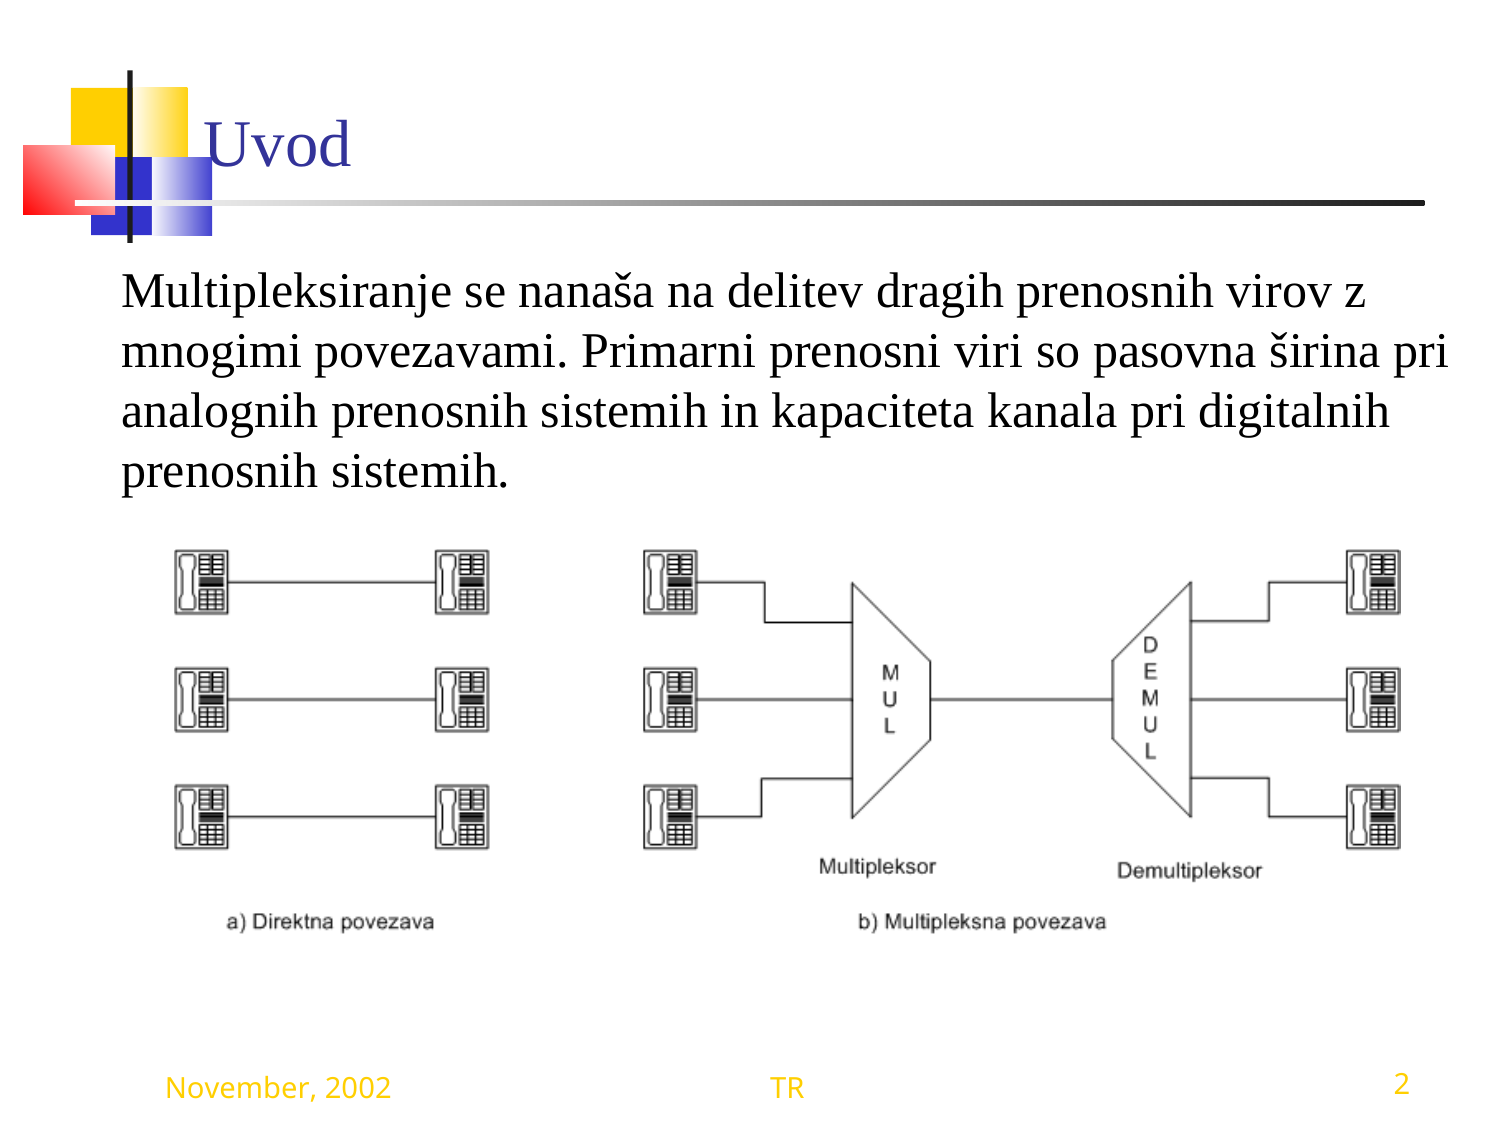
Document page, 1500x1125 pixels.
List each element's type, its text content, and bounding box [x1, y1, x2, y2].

title Uvod [188, 92, 1468, 188]
picture [174, 549, 1401, 937]
list Multipleksiranje se nanaša na delitev dragih prenosnih virov z mnogimi povezavami. Primarni prenosni viri so pasovna širina pri analognih prenosnih sistemih in kapaciteta kanala pri digitalnih prenosnih sistemih. [50, 249, 1469, 513]
text_box TR [549, 1037, 1026, 1113]
text_box November, 2002 [150, 1037, 463, 1113]
text_box <number> [1112, 1037, 1426, 1113]
